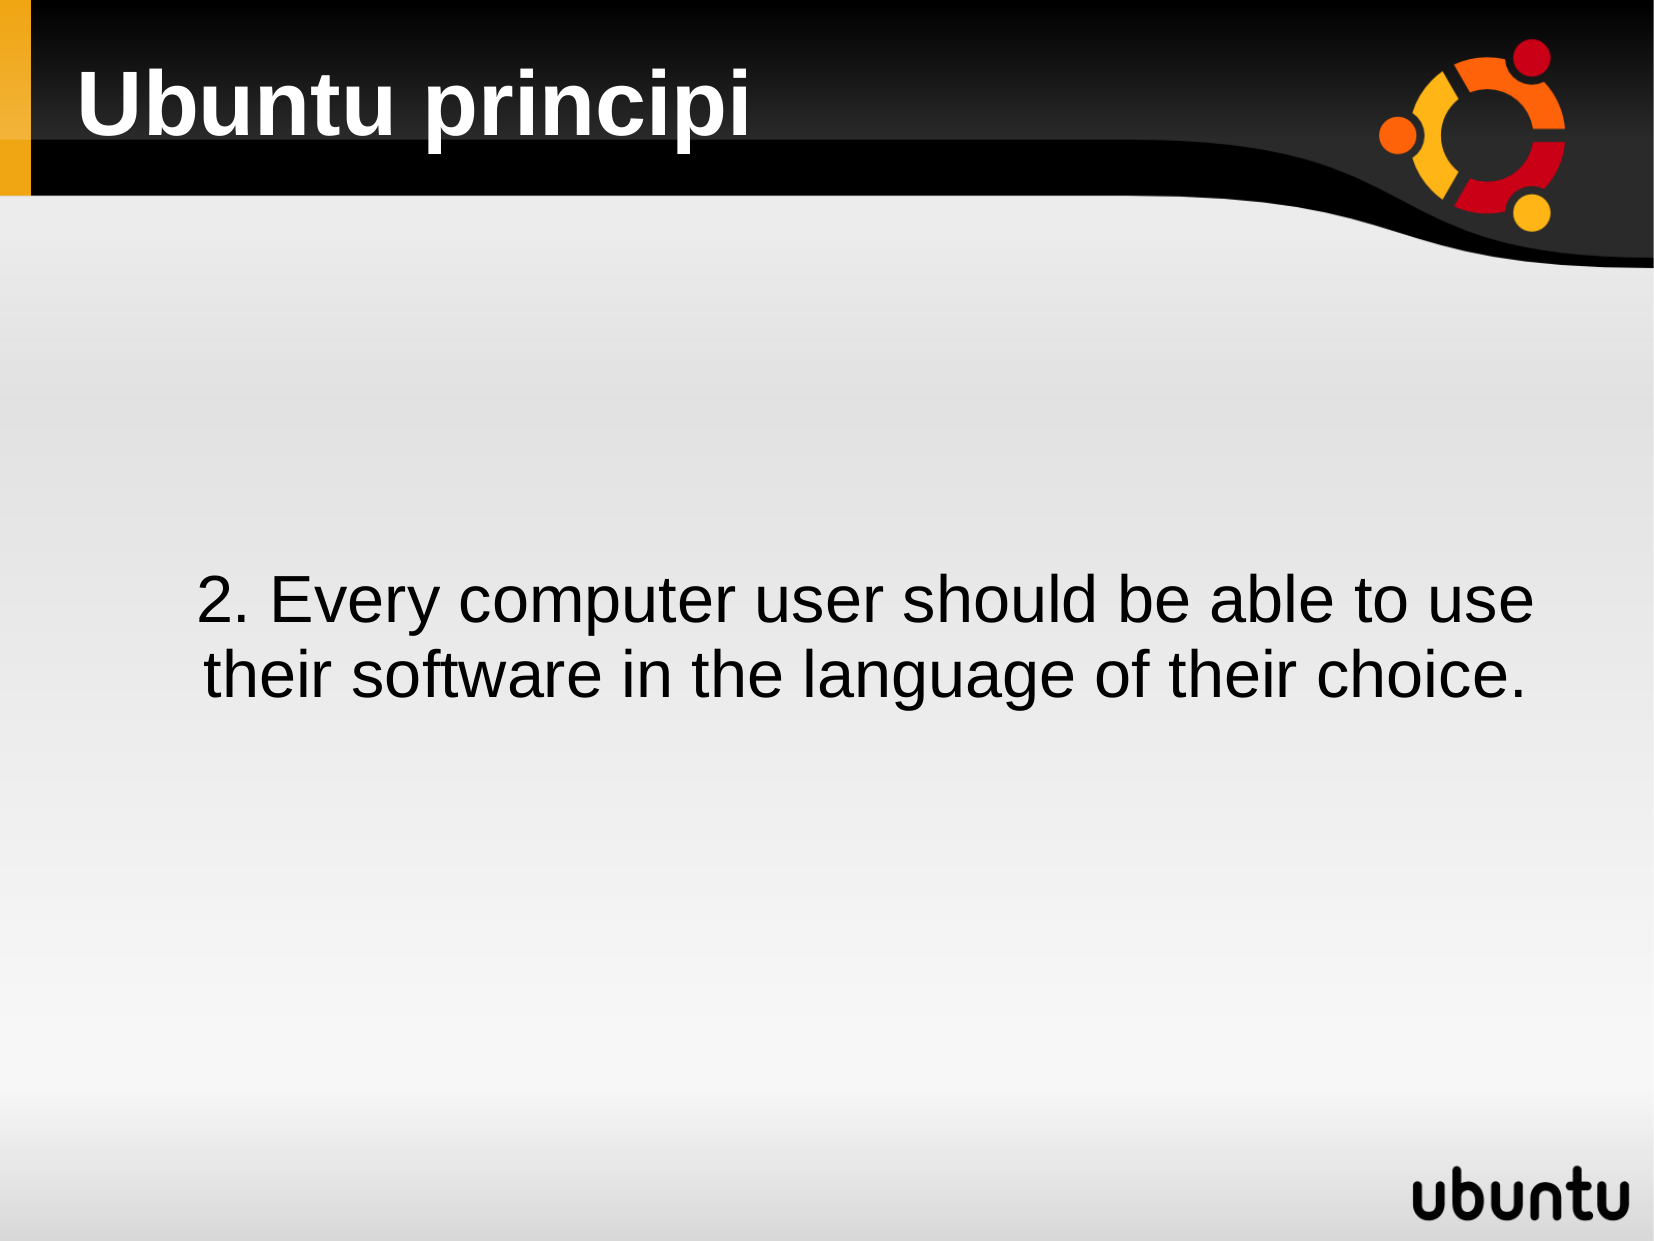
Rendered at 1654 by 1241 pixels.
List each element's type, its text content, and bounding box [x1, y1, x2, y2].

title Ubuntu principi [76, 7, 1565, 200]
list 2. Every computer user should be able to use their software in the language of their choice. [86, 562, 1576, 760]
picture [0, 0, 1654, 1241]
